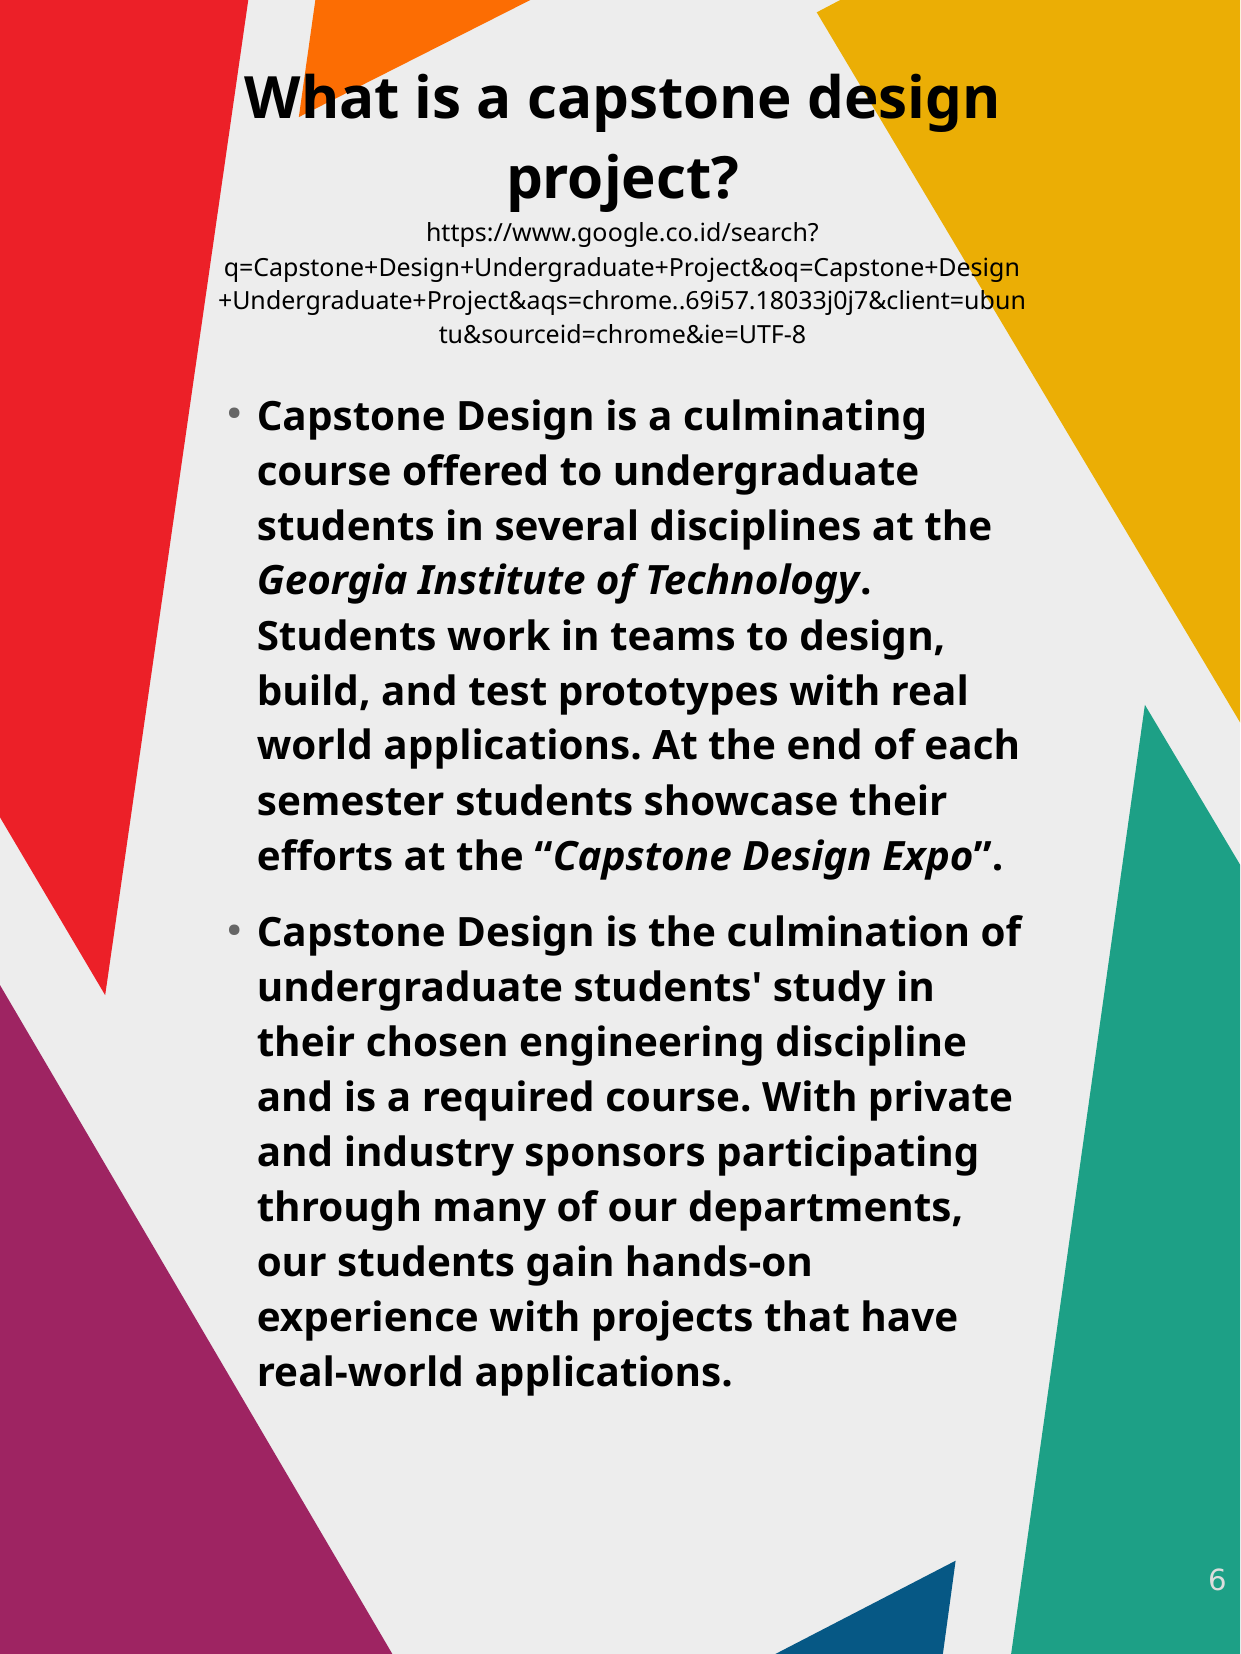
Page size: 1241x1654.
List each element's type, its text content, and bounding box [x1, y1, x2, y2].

title What is a capstone design project? https://www.google.co.id/search?q=Capstone+Design+Undergraduate+Project&oq=Capstone+Design+Undergraduate+Project&aqs=chrome..69i57.18033j0j7&client=ubuntu&sourceid=chrome&ie=UTF-8 [217, 65, 1029, 342]
list Capstone Design is a culminating course offered to undergraduate students in several disciplines at the Georgia Institute of Technology. Students work in teams to design, build, and test prototypes with real world applications. At the end of each semester students showcase their efforts at the “Capstone Design Expo”. Capstone Design is the culmination of undergraduate students' study in their chosen engineering discipline and is a required course. With private and industry sponsors participating through many of our departments, our students gain hands-on experience with projects that have real-world applications. [217, 386, 1029, 1453]
